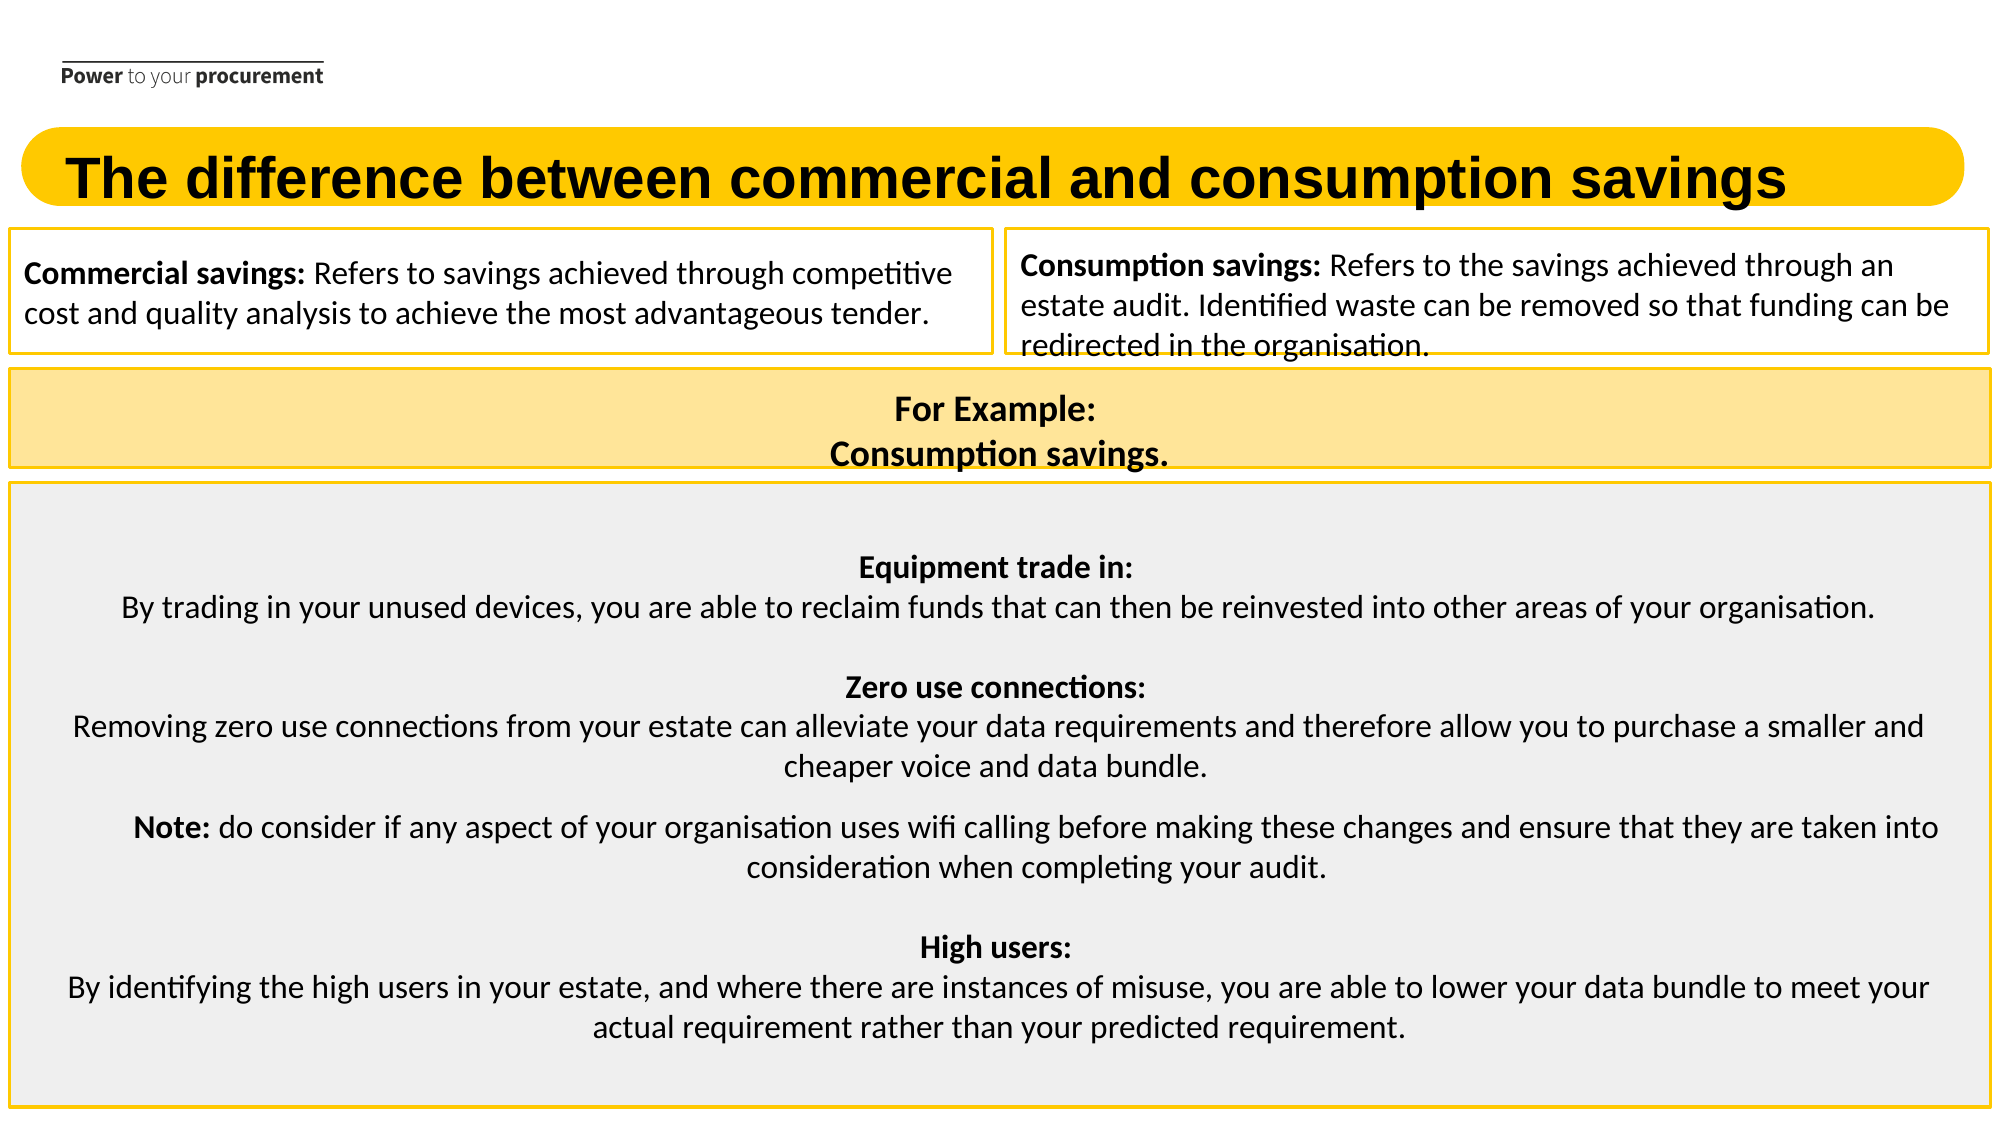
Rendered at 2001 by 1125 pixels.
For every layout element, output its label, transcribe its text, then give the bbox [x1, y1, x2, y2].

text_box For Example: Consumption savings. [9, 368, 1991, 468]
text_box Consumption savings: Refers to the savings achieved through an estate audit. Identified waste can be removed so that funding can be redirected in the organisation. [1005, 228, 1989, 354]
title The difference between commercial and consumption savings [65, 139, 1923, 195]
text_box [1690, 469, 1903, 481]
text_box Equipment trade in: By trading in your unused devices, you are able to reclaim funds that can then be reinvested into other areas of your organisation. Zero use connections: Removing zero use connections from your estate can alleviate your data requirements and therefore allow you to purchase a smaller and cheaper voice and data bundle. Note: do consider if any aspect of your organisation uses wifi calling before making these changes and ensure that they are taken into consideration when completing your audit. High users: By identifying the high users in your estate, and where there are instances of misuse, you are able to lower your data bundle to meet your actual requirement rather than your predicted requirement. [9, 482, 1991, 1107]
text_box Commercial savings: Refers to savings achieved through competitive cost and quality analysis to achieve the most advantageous tender. [9, 228, 993, 354]
